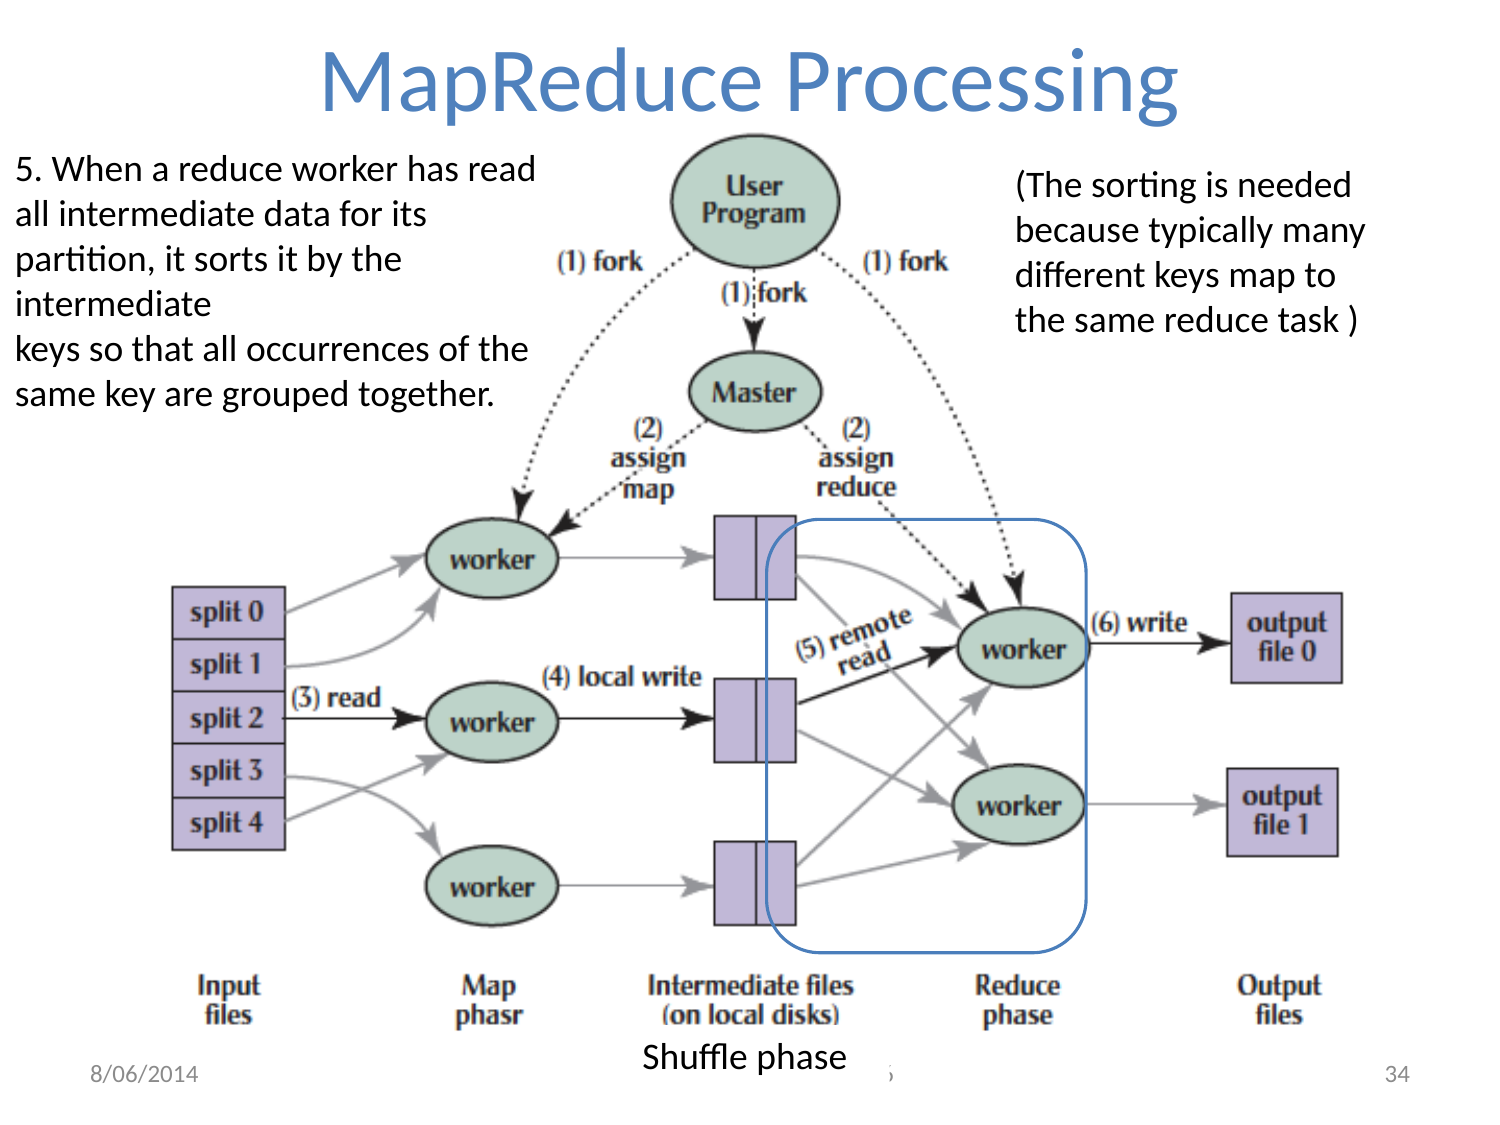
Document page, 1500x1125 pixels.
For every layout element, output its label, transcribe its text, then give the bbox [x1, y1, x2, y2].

slide_number <number> [1074, 1042, 1425, 1103]
text_box (The sorting is needed because typically many different keys map to the same reduce task ) [999, 152, 1500, 408]
footer Summer 2014 -- Lecture #26 [512, 1042, 988, 1103]
text_box Shuffle phase [599, 1024, 890, 1085]
text_box 5. When a reduce worker has read all intermediate data for its partition, it sorts it by the intermediate keys so that all occurrences of the same key are grouped together. [0, 136, 556, 421]
picture [149, 150, 1356, 1054]
slide_number 8/06/2014 [75, 1042, 425, 1103]
title MapReduce Processing [75, 0, 1425, 150]
